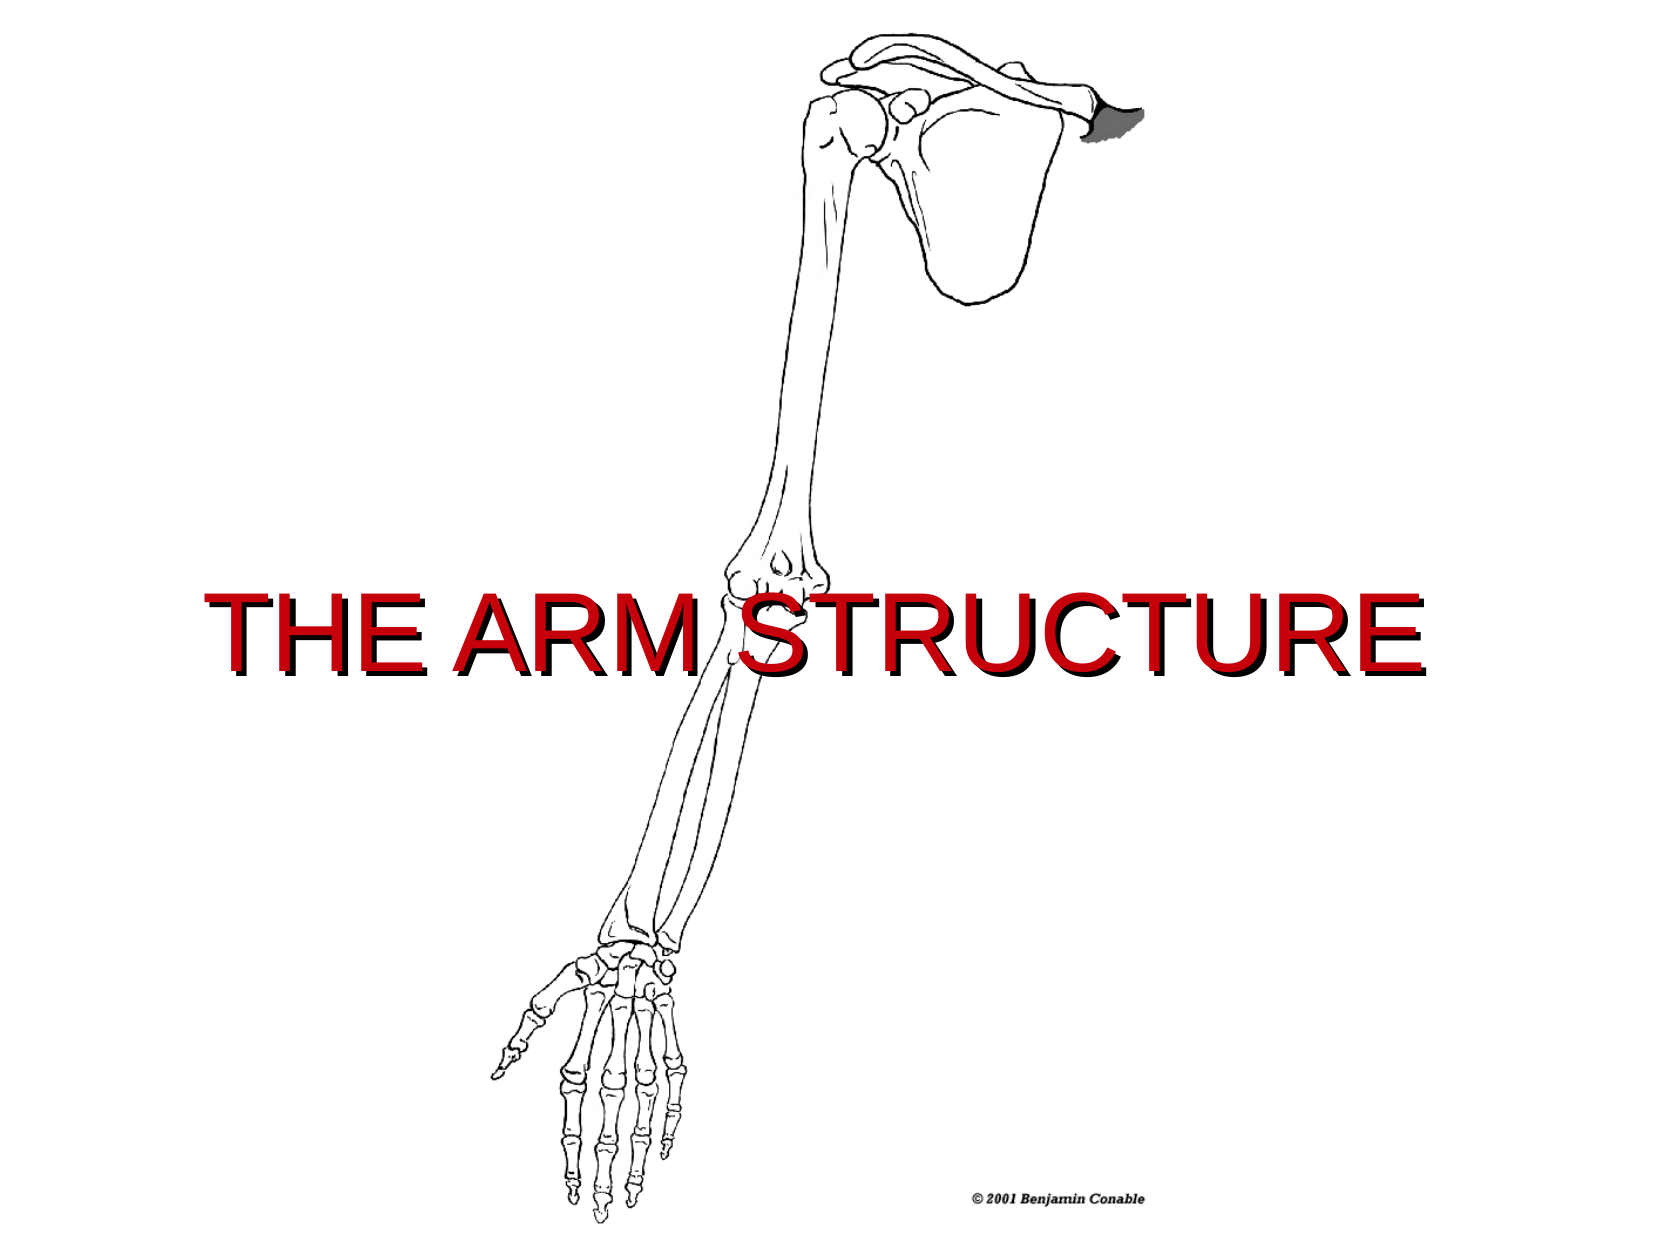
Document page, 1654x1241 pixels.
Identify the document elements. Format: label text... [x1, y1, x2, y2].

picture [485, 26, 1162, 562]
picture [485, 703, 1162, 1227]
text_box THE ARM STRUCTURE [187, 562, 1501, 703]
